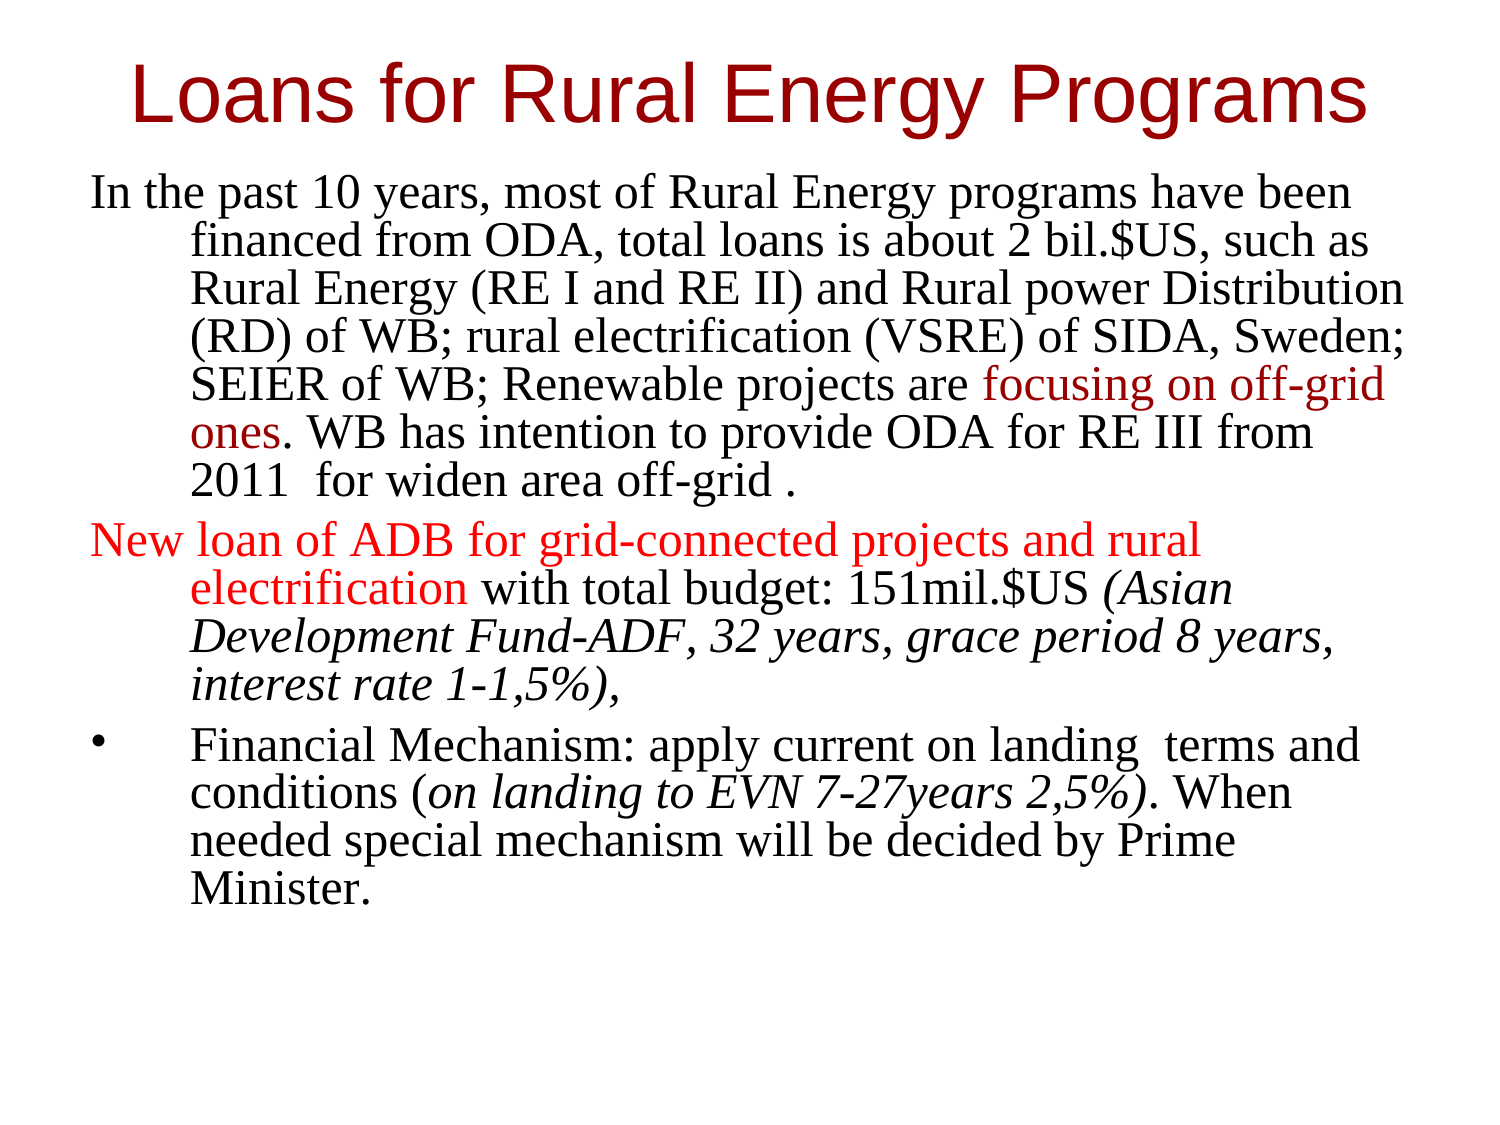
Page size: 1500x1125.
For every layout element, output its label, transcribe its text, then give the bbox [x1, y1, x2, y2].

list In the past 10 years, most of Rural Energy programs have been financed from ODA, total loans is about 2 bil.$US, such as Rural Energy (RE I and RE II) and Rural power Distribution (RD) of WB; rural electrification (VSRE) of SIDA, Sweden; SEIER of WB; Renewable projects are focusing on off-grid ones. WB has intention to provide ODA for RE III from 2011 for widen area off-grid . New loan of ADB for grid-connected projects and rural electrification with total budget: 151mil.$US (Asian Development Fund-ADF, 32 years, grace period 8 years, interest rate 1-1,5%), Financial Mechanism: apply current on landing terms and conditions (on landing to EVN 7-27years 2,5%). When needed special mechanism will be decided by Prime Minister. [75, 162, 1426, 1005]
title Loans for Rural Energy Programs [75, 45, 1426, 162]
